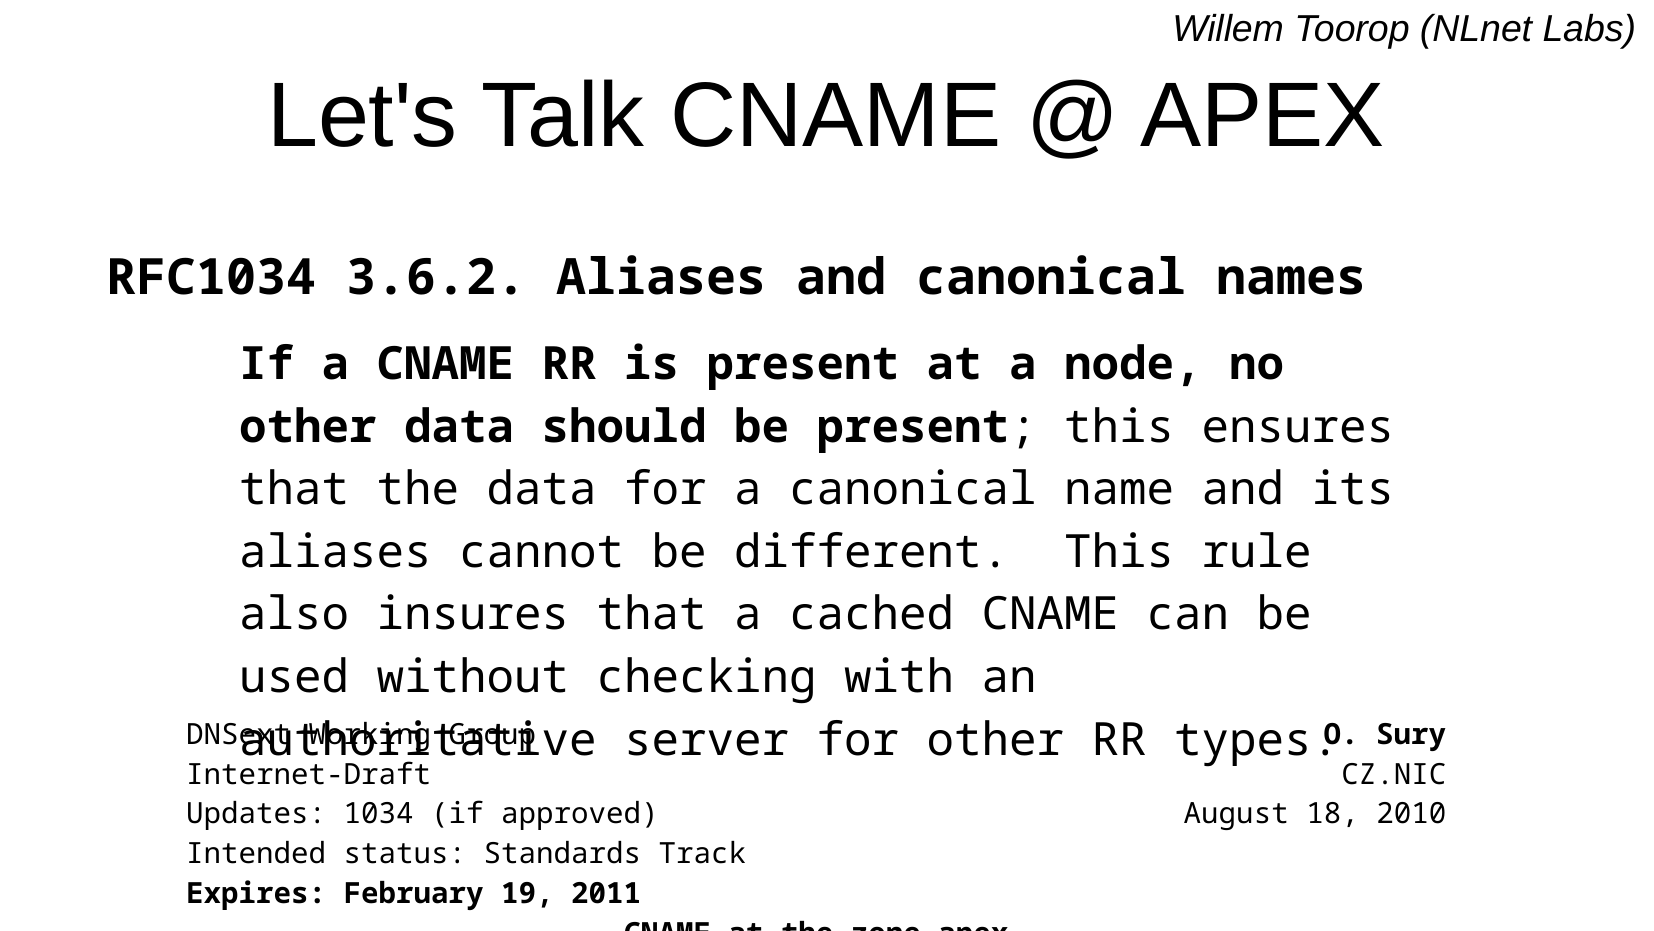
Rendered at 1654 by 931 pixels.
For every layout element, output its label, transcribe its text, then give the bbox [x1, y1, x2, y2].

text_box Willem Toorop (NLnet Labs) [1157, 0, 1654, 50]
subtitle RFC1034 3.6.2. Aliases and canonical names [106, 241, 1572, 781]
text_box If a CNAME RR is present at a node, no other data should be present; this ensures that the data for a canonical name and its aliases cannot be different. This rule also insures that a cached CNAME can be used without checking with an authoritative server for other RR types. [224, 323, 1418, 705]
text_box DNSext Working Group O. Sury Internet-Draft CZ.NIC Updates: 1034 (if approved) August 18, 2010 Intended status: Standards Track Expires: February 19, 2011 CNAME at the zone apex draft-sury-dnsext-cname-at-apex-00 [171, 705, 1483, 928]
title Let's Talk CNAME @ APEX [82, 37, 1571, 193]
